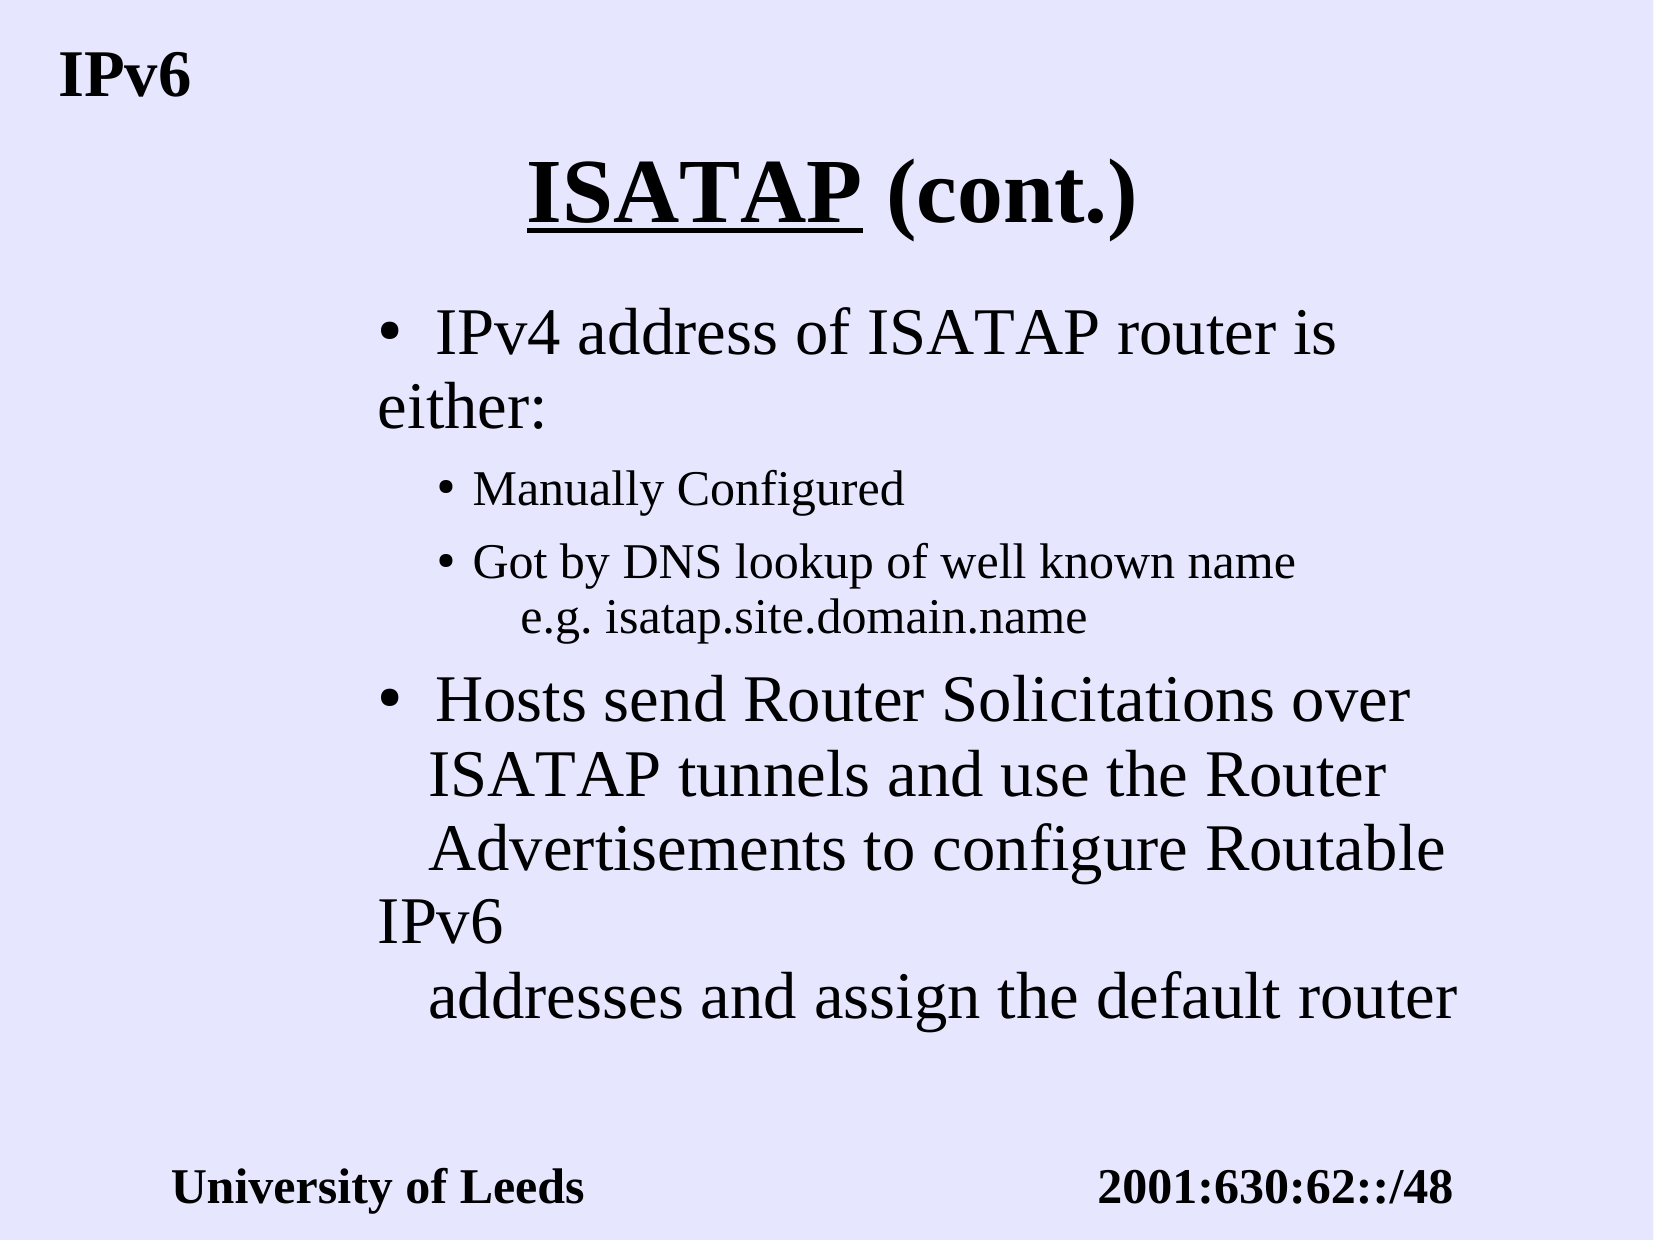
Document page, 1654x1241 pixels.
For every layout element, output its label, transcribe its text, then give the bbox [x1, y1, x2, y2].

list IPv4 address of ISATAP router is either: Manually Configured Got by DNS lookup of well known name e.g. isatap.site.domain.name Hosts send Router Solicitations over ISATAP tunnels and use the Router Advertisements to configure Routable IPv6 addresses and assign the default router [82, 295, 1571, 1109]
title ISATAP (cont.) [88, 88, 1577, 296]
